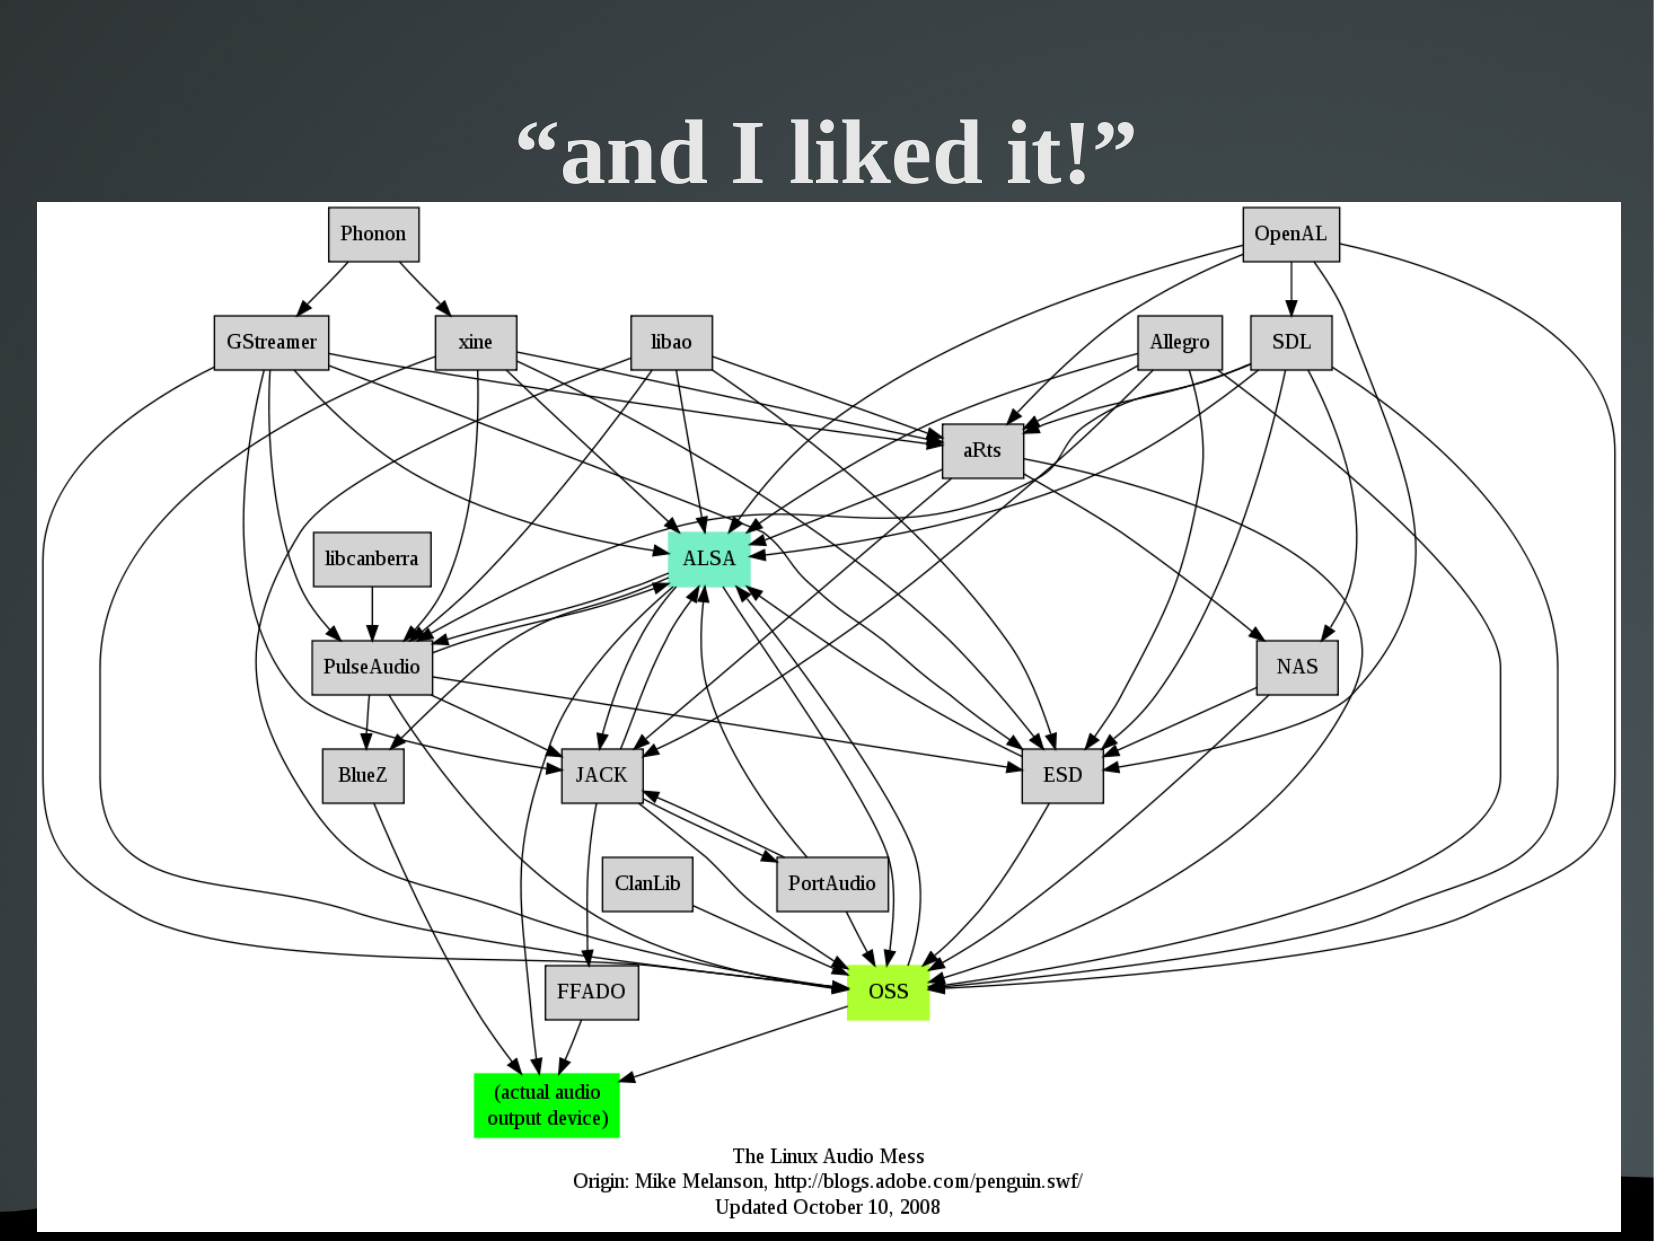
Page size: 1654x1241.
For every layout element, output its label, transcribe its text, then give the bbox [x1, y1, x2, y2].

title “and I liked it!” [82, 56, 1571, 202]
picture [0, 0, 1654, 1241]
